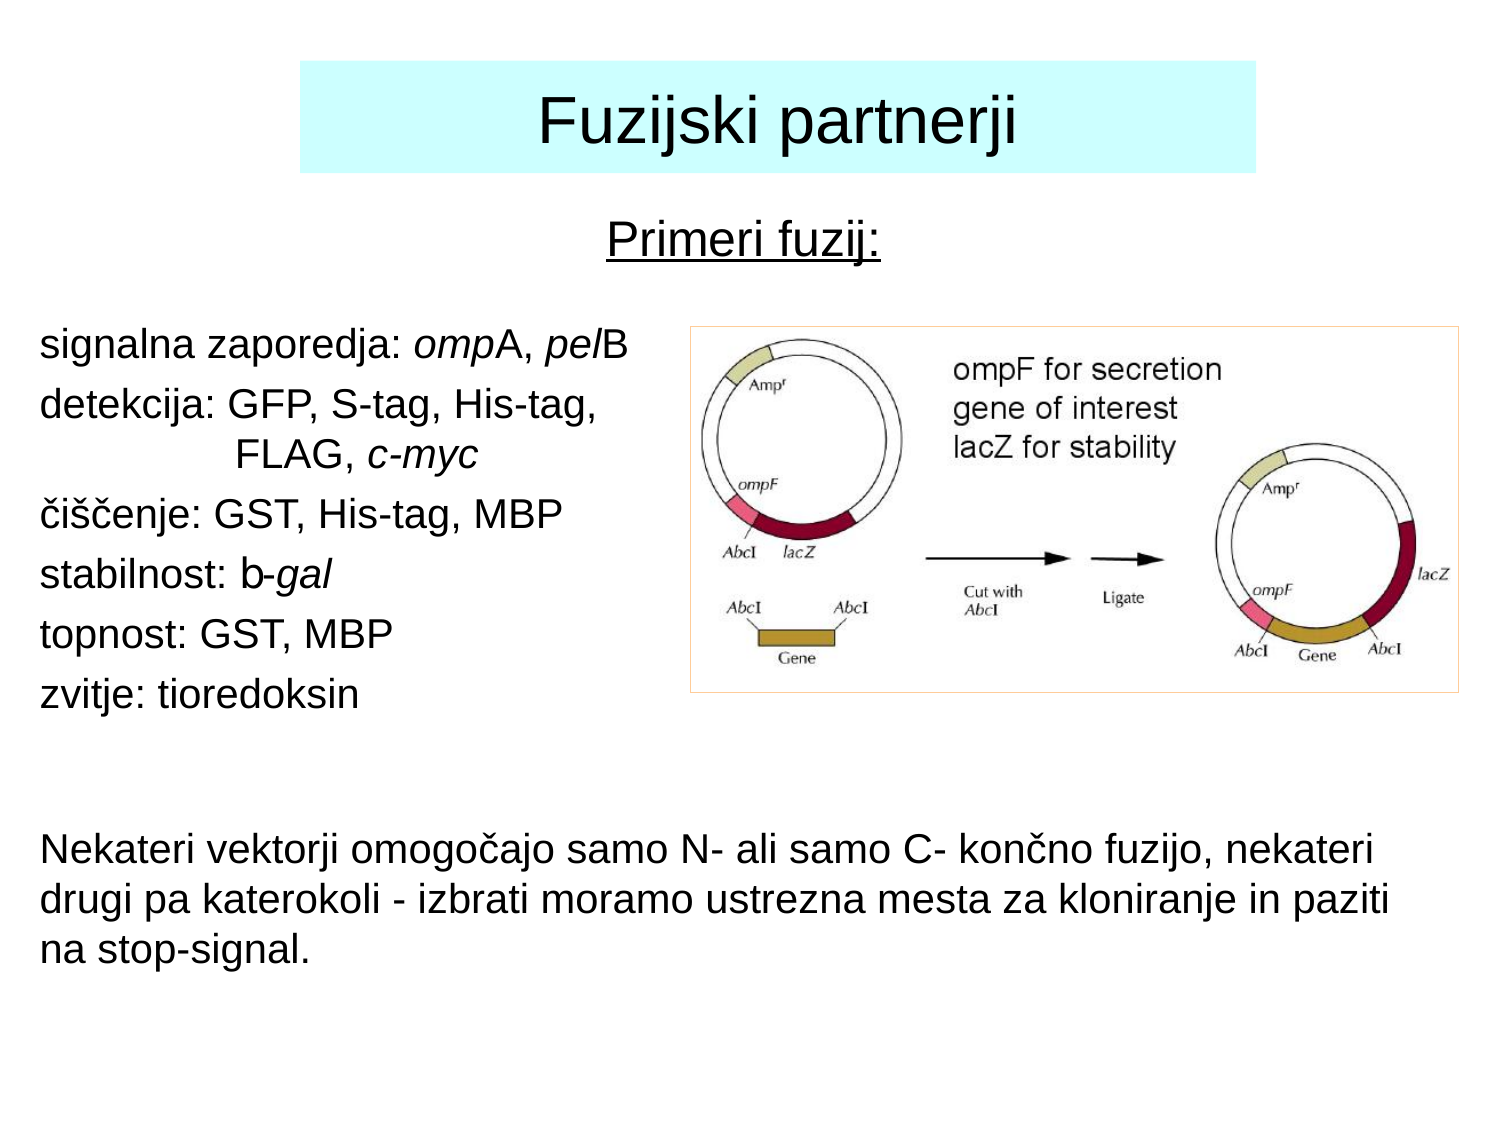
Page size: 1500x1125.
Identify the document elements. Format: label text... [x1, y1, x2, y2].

text_box Primeri fuzij: signalna zaporedja: ompA, pelB detekcija: GFP, S-tag, His-tag, FLAG, c-myc čiščenje: GST, His-tag, MBP stabilnost: b-gal topnost: GST, MBP zvitje: tioredoksin Nekateri vektorji omogočajo samo N- ali samo C- končno fuzijo, nekateri drugi pa katerokoli - izbrati moramo ustrezna mesta za kloniranje in paziti na stop-signal. [24, 199, 1463, 1048]
text_box Fuzijski partnerji [300, 60, 1257, 174]
picture [690, 326, 1459, 692]
